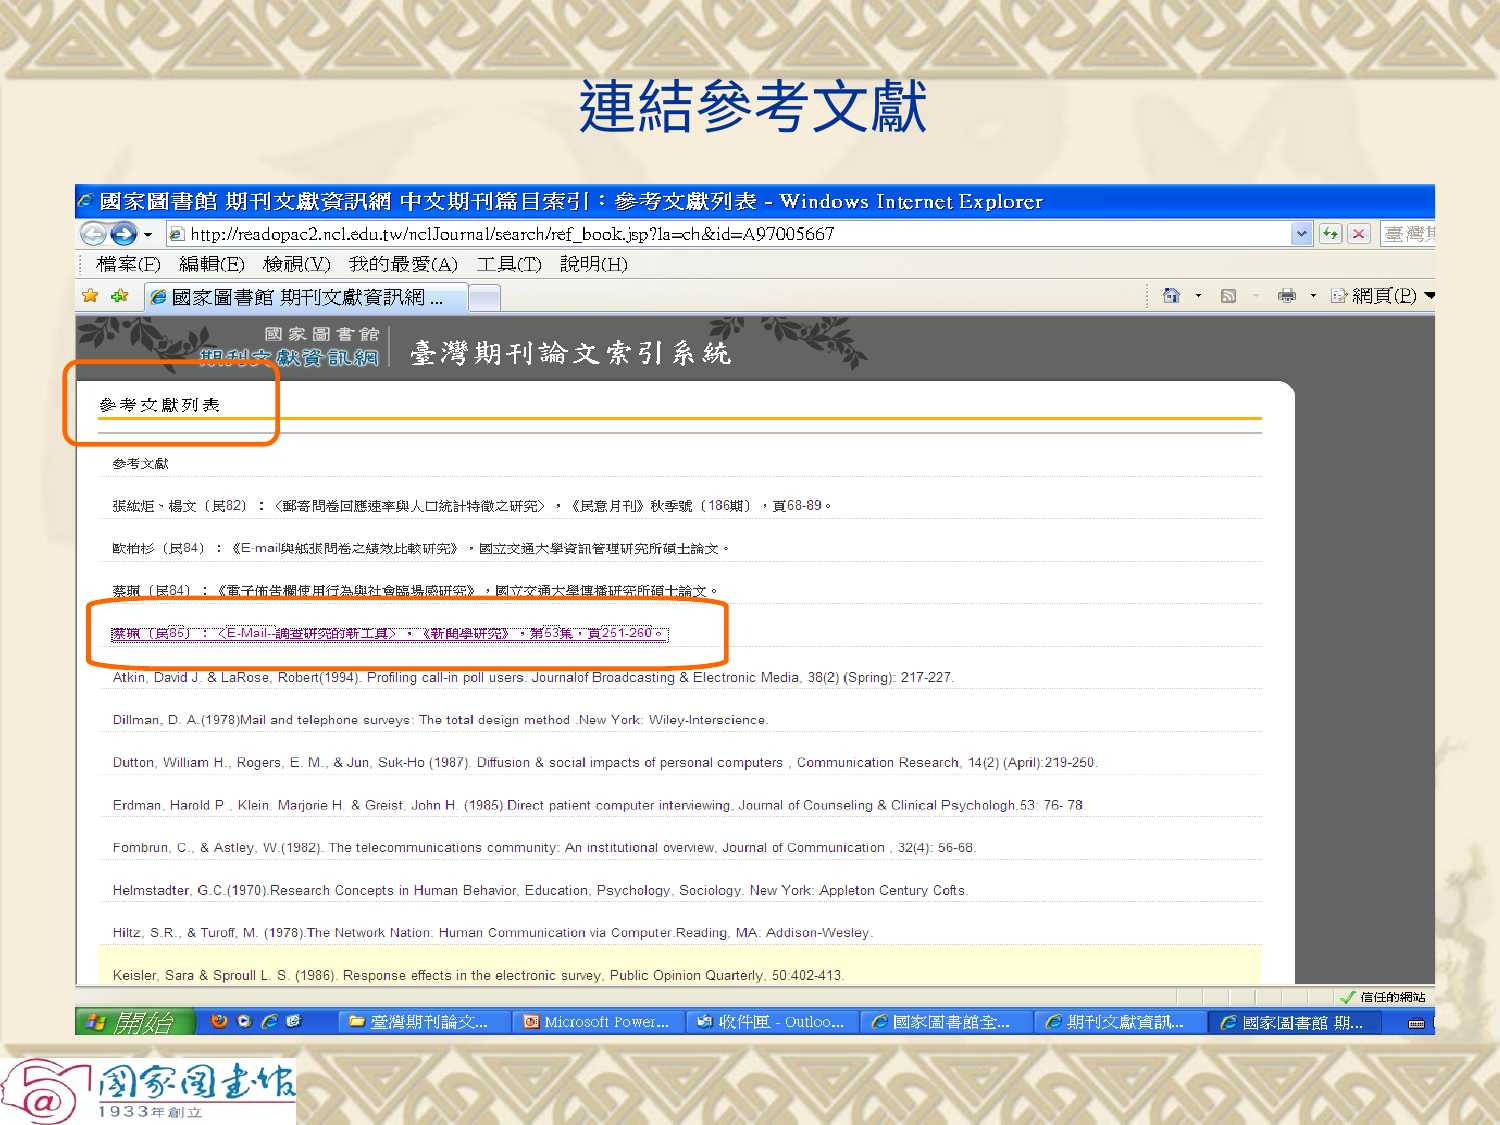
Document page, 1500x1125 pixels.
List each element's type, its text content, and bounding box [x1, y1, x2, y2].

title 連結參考文獻 [53, 42, 1455, 168]
picture [0, 0, 1500, 1125]
